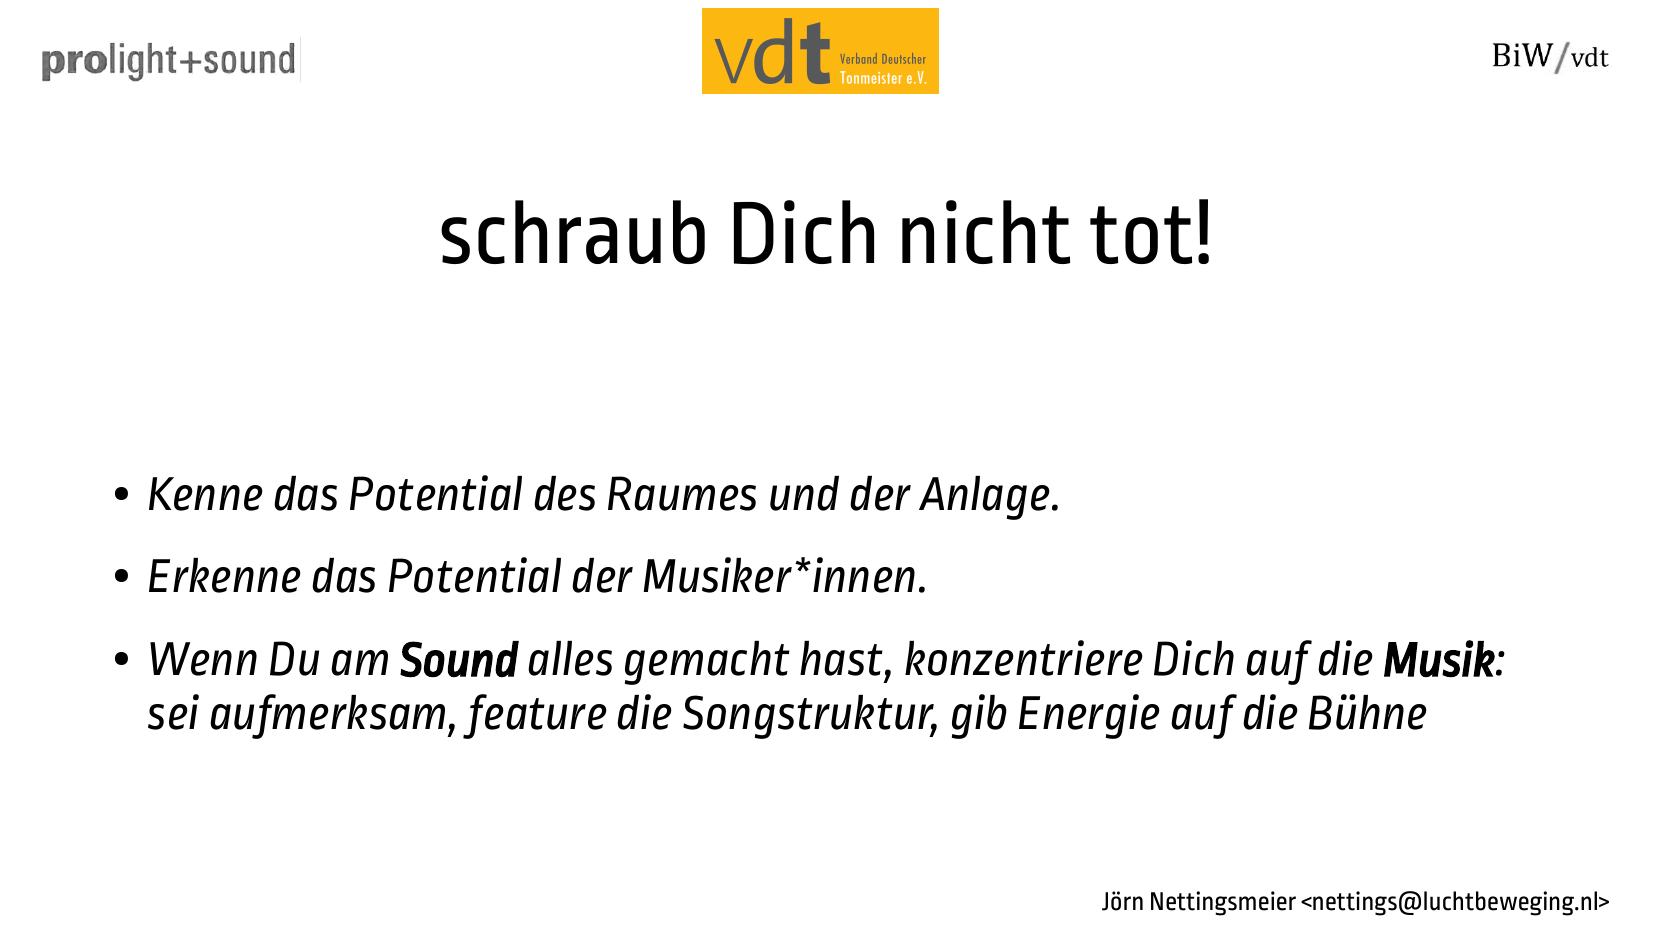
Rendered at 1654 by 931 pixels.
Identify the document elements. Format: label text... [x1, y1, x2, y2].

picture [37, 37, 301, 82]
picture [702, 8, 939, 94]
picture [1490, 39, 1613, 75]
subtitle Kenne das Potential des Raumes und der Anlage. Erkenne das Potential der Musiker*innen. Wenn Du am Sound alles gemacht hast, konzentriere Dich auf die Musik: sei aufmerksam, feature die Songstruktur, gib Energie auf die Bühne [112, 334, 1571, 875]
title schraub Dich nicht tot! [82, 185, 1571, 285]
